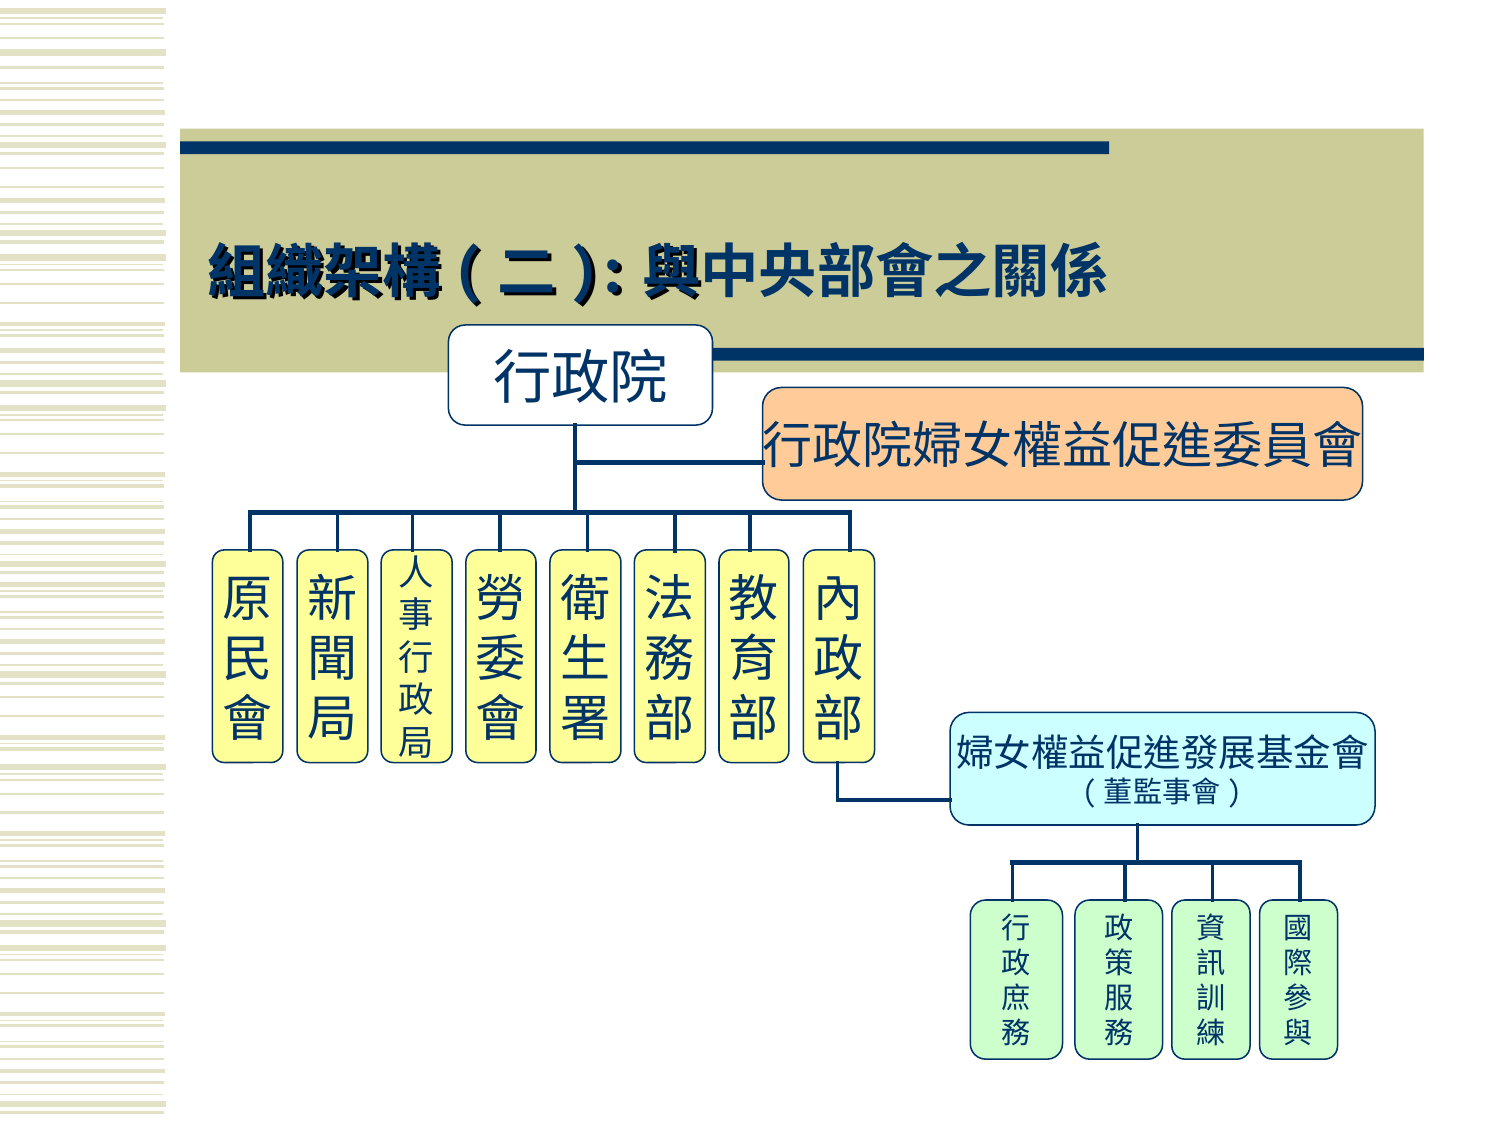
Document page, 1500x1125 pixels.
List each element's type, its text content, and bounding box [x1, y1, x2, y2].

text_box 原 民 會 [212, 549, 283, 763]
text_box 衛 生 署 [549, 549, 621, 763]
text_box 國 際 參 與 [1259, 900, 1338, 1060]
text_box 教 育 部 [718, 549, 789, 763]
text_box 行政院婦女權益促進委員會 [762, 387, 1363, 501]
text_box 資 訊 訓 練 [1171, 900, 1251, 1060]
text_box 婦女權益促進發展基金會 (董監事會) [950, 712, 1376, 826]
text_box 組織架構(二):與中央部會之關係 [99, 224, 1238, 313]
text_box 行政院 [448, 324, 713, 426]
text_box 新 聞 局 [297, 549, 368, 763]
text_box 行 政 庶 務 [970, 900, 1063, 1060]
text_box 法 務 部 [634, 549, 706, 763]
text_box 人 事 行 政 局 [381, 549, 453, 763]
text_box 勞 委 會 [465, 549, 536, 763]
text_box 內 政 部 [803, 549, 875, 763]
text_box 政 策 服 務 [1074, 900, 1163, 1060]
